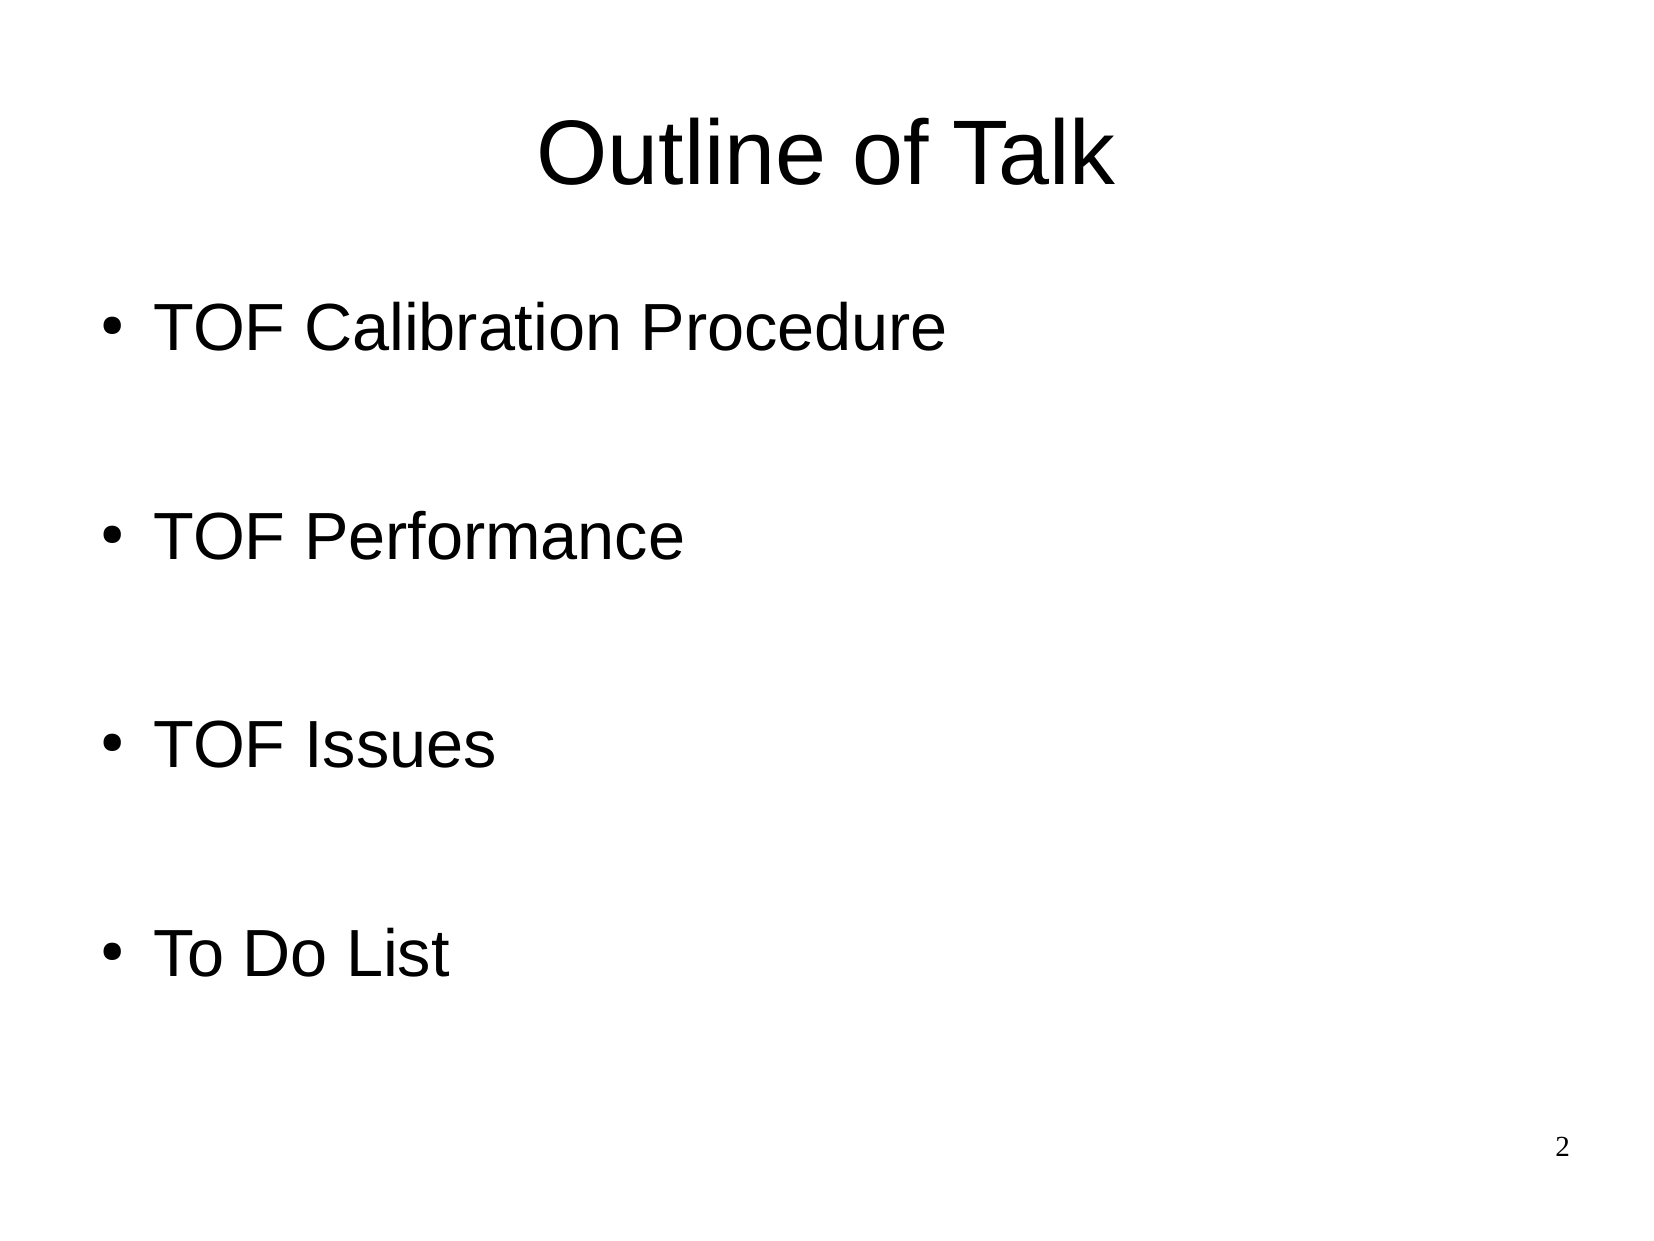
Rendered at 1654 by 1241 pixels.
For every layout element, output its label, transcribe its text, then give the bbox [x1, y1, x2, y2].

list TOF Calibration Procedure TOF Performance TOF Issues To Do List [82, 290, 1571, 1010]
title Outline of Talk [82, 49, 1571, 257]
